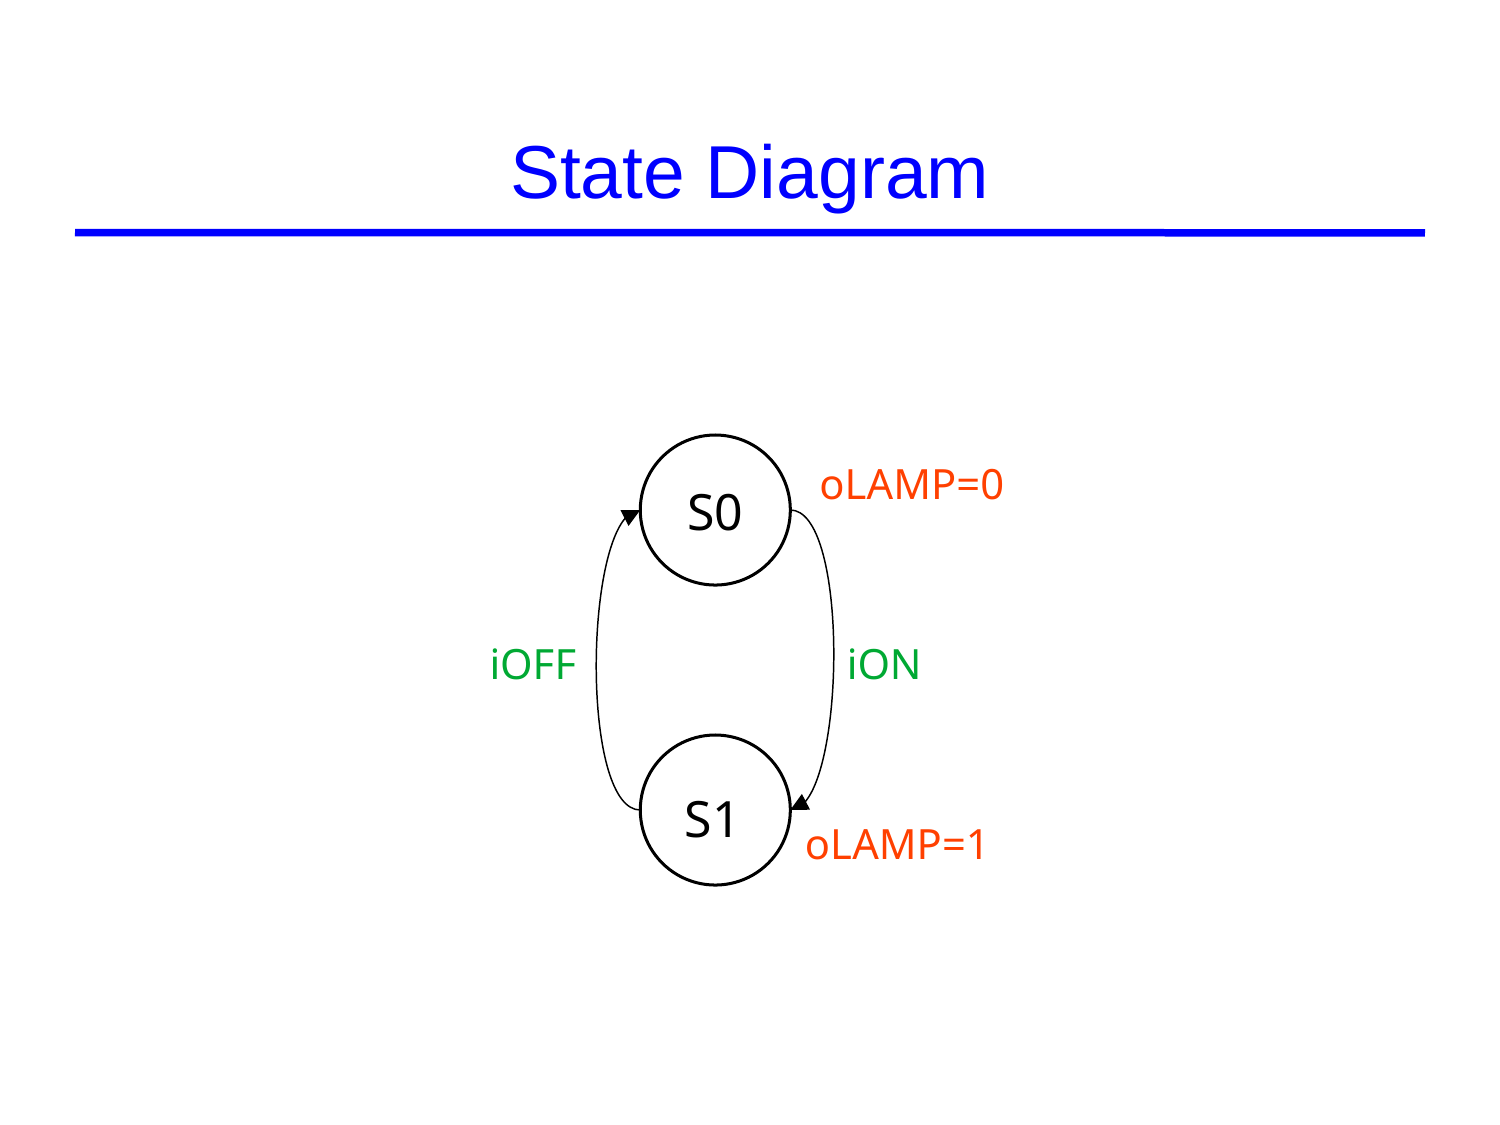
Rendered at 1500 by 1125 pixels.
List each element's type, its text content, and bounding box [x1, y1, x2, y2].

text_box [640, 735, 791, 886]
text_box iOFF [474, 630, 626, 745]
text_box S1 [670, 780, 761, 856]
text_box S0 [640, 435, 791, 586]
text_box oLAMP=1 [790, 810, 1031, 885]
text_box oLAMP=0 [804, 450, 1046, 526]
text_box iON [832, 630, 953, 706]
title State Diagram [112, 99, 1388, 238]
